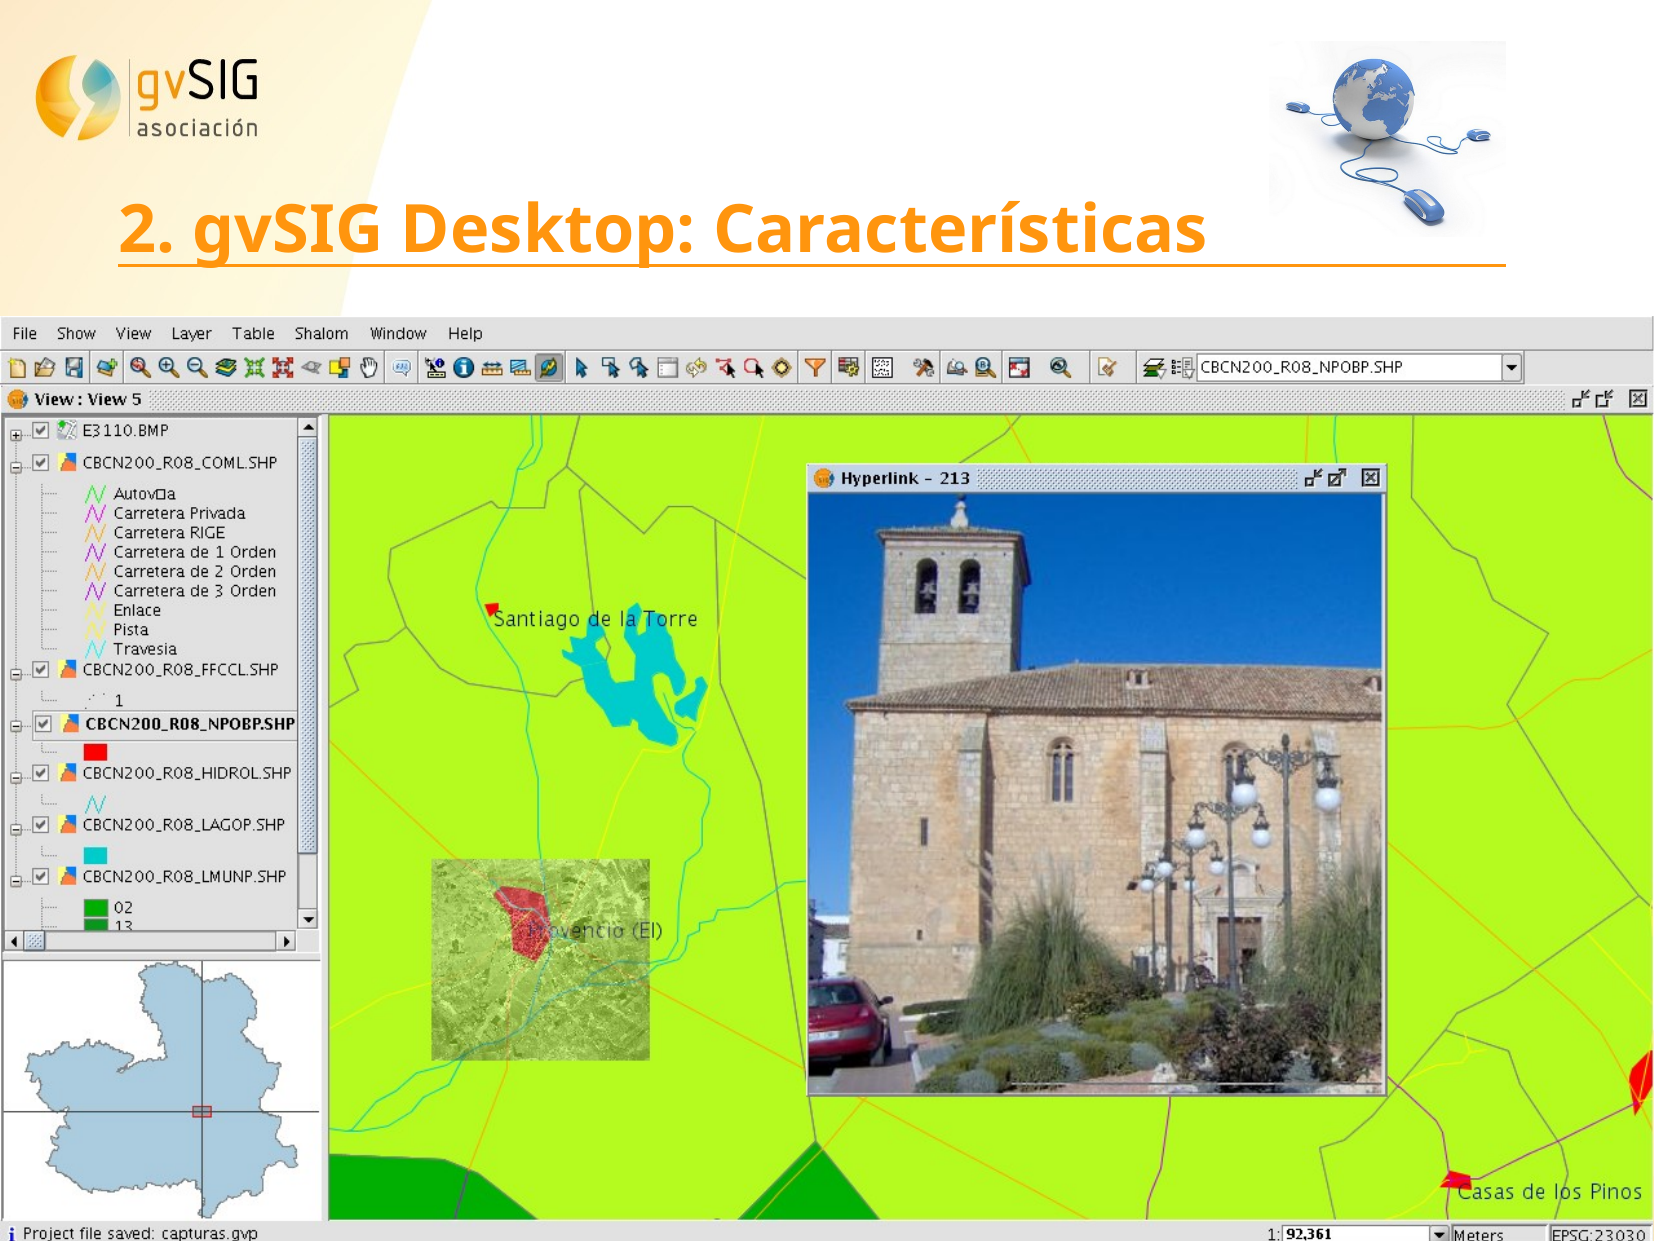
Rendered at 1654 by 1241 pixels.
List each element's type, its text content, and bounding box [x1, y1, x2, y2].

picture [0, 0, 1654, 1241]
title 2. gvSIG Desktop: Características [118, 177, 1607, 276]
